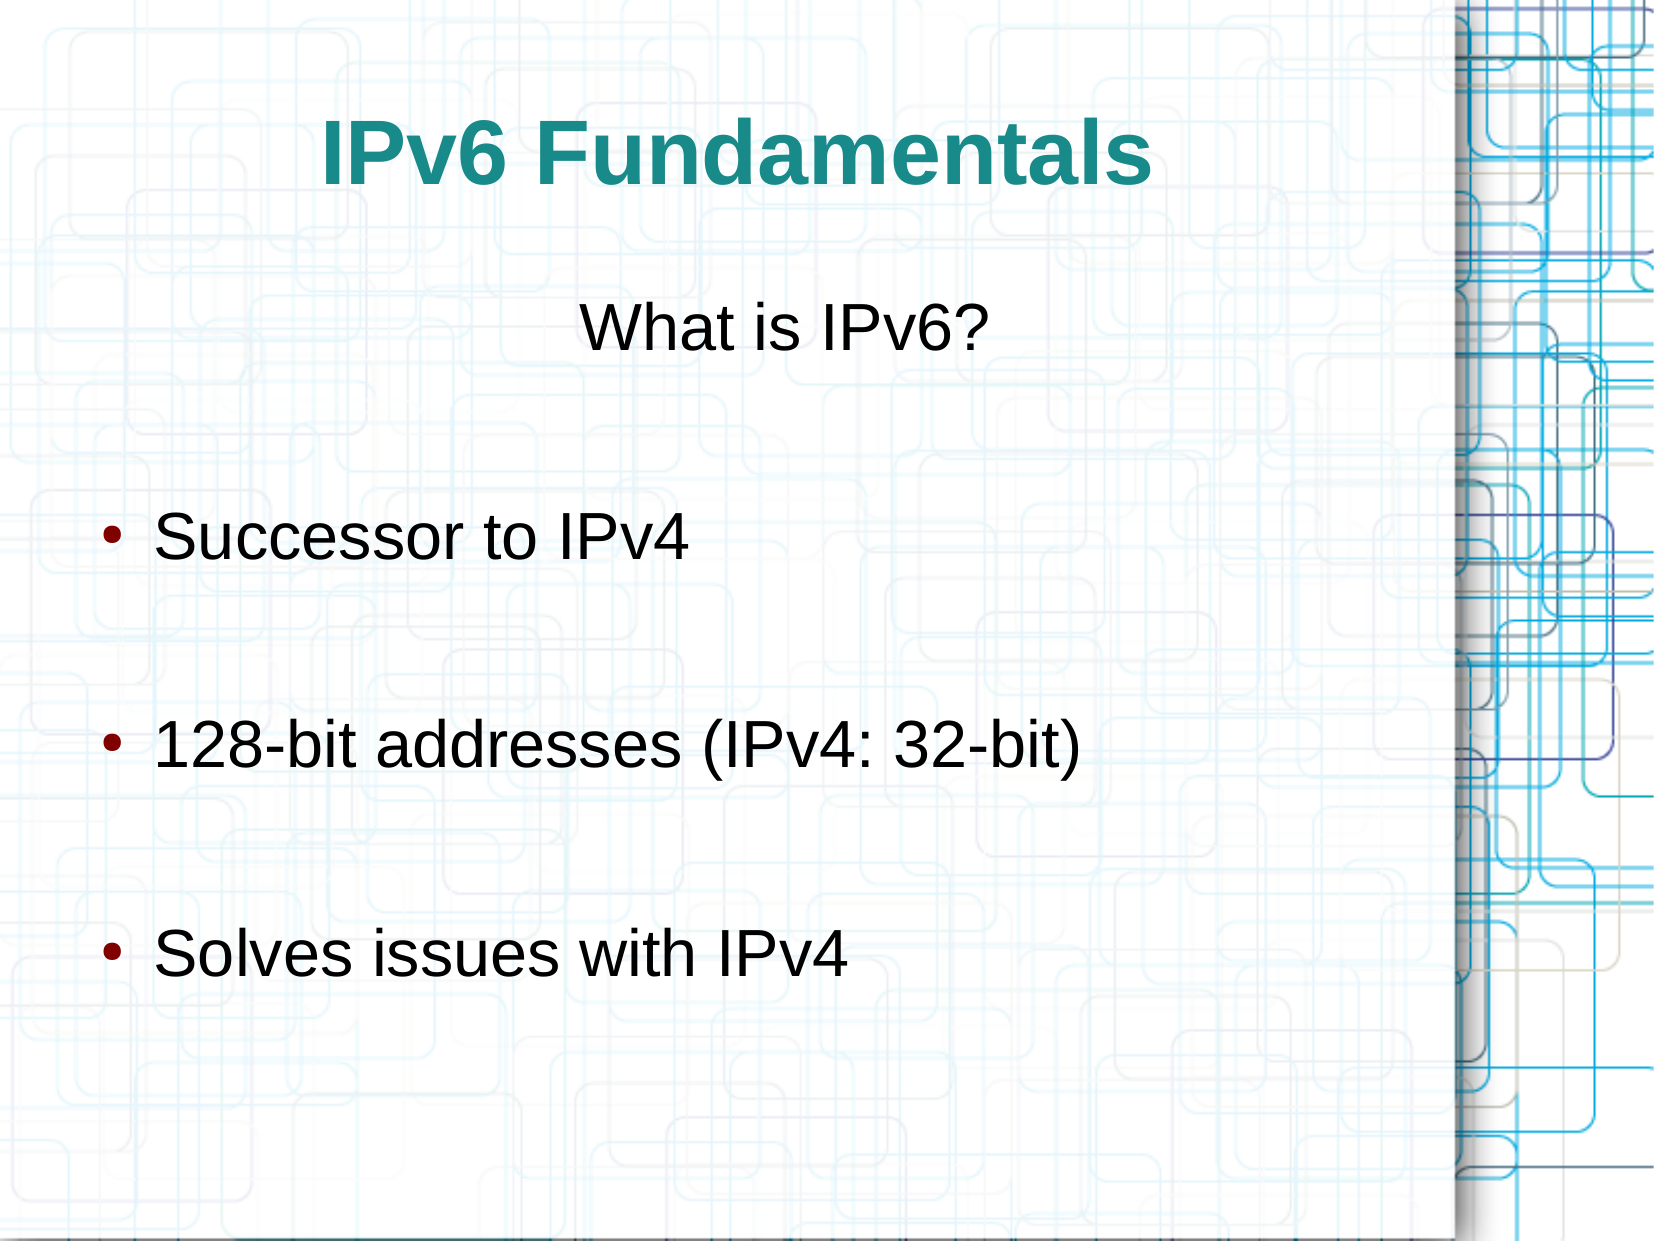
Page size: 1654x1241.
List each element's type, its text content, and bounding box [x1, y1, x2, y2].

title IPv6 Fundamentals [59, 49, 1418, 257]
picture [0, 0, 1654, 1241]
list What is IPv6? Successor to IPv4 128-bit addresses (IPv4: 32-bit) Solves issues with IPv4 [82, 290, 1418, 1109]
